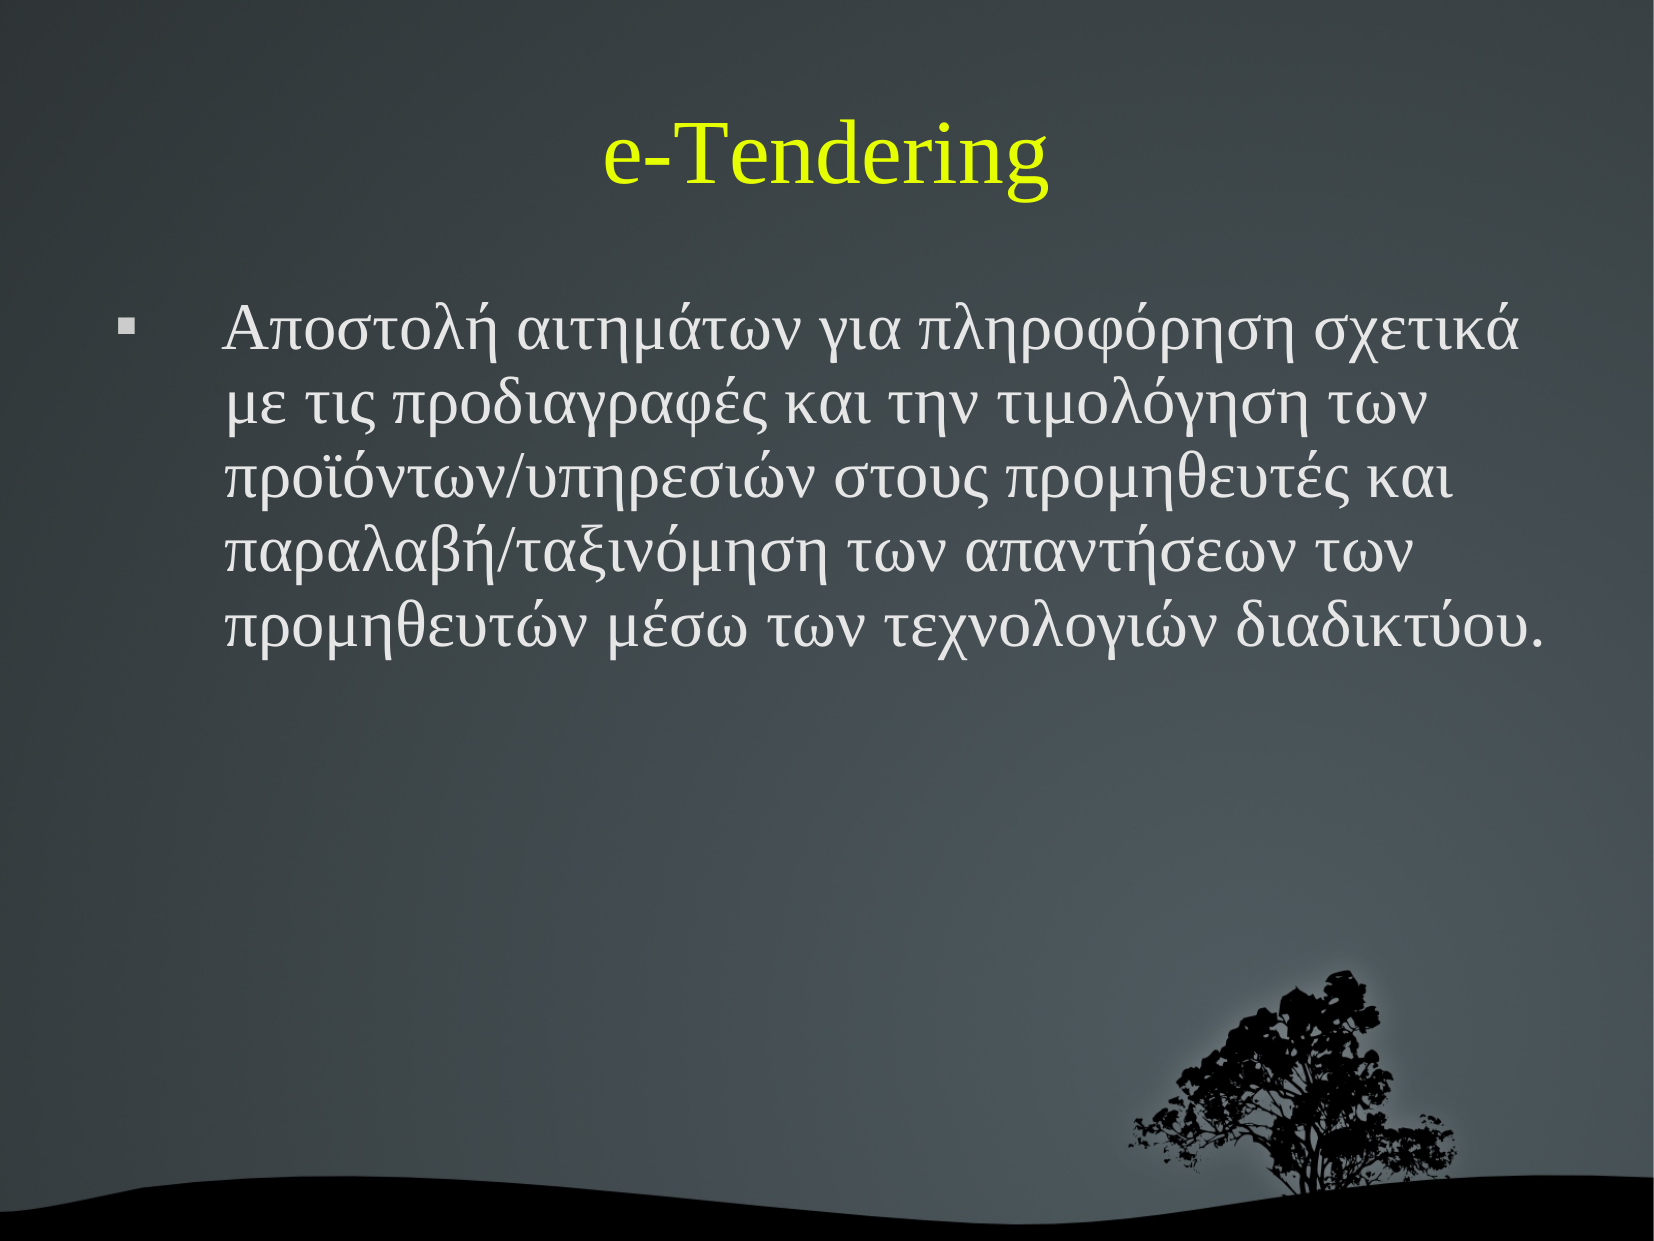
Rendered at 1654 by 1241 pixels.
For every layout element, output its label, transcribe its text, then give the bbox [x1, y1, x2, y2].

picture [0, 0, 1654, 1241]
title e-Τendering [82, 56, 1571, 250]
list Αποστολή αιτημάτων για πληροφόρηση σχετικά με τις προδιαγραφές και την τιμολόγηση των προϊόντων/υπηρεσιών στους προμηθευτές και παραλαβή/ταξινόμηση των απαντήσεων των προμηθευτών μέσω των τεχνολογιών διαδικτύου. [82, 290, 1571, 1094]
